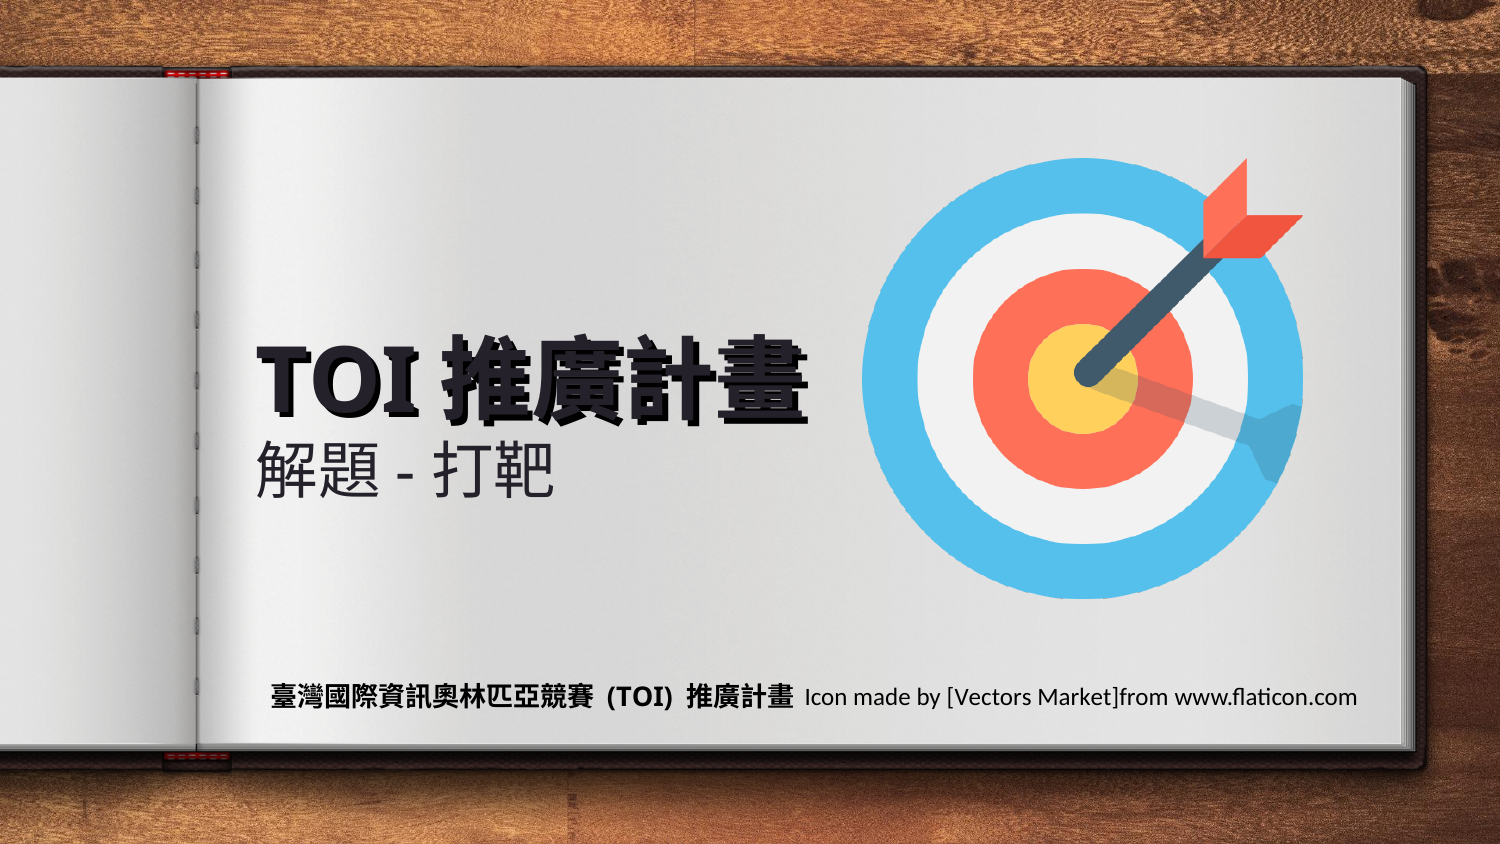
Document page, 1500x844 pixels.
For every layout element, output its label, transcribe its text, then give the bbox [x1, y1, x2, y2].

text_box Icon made by [Vectors Market]from www.flaticon.com [790, 672, 1399, 718]
title TOI推廣計畫 解題-打靶 [240, 262, 862, 565]
picture [862, 158, 1303, 599]
